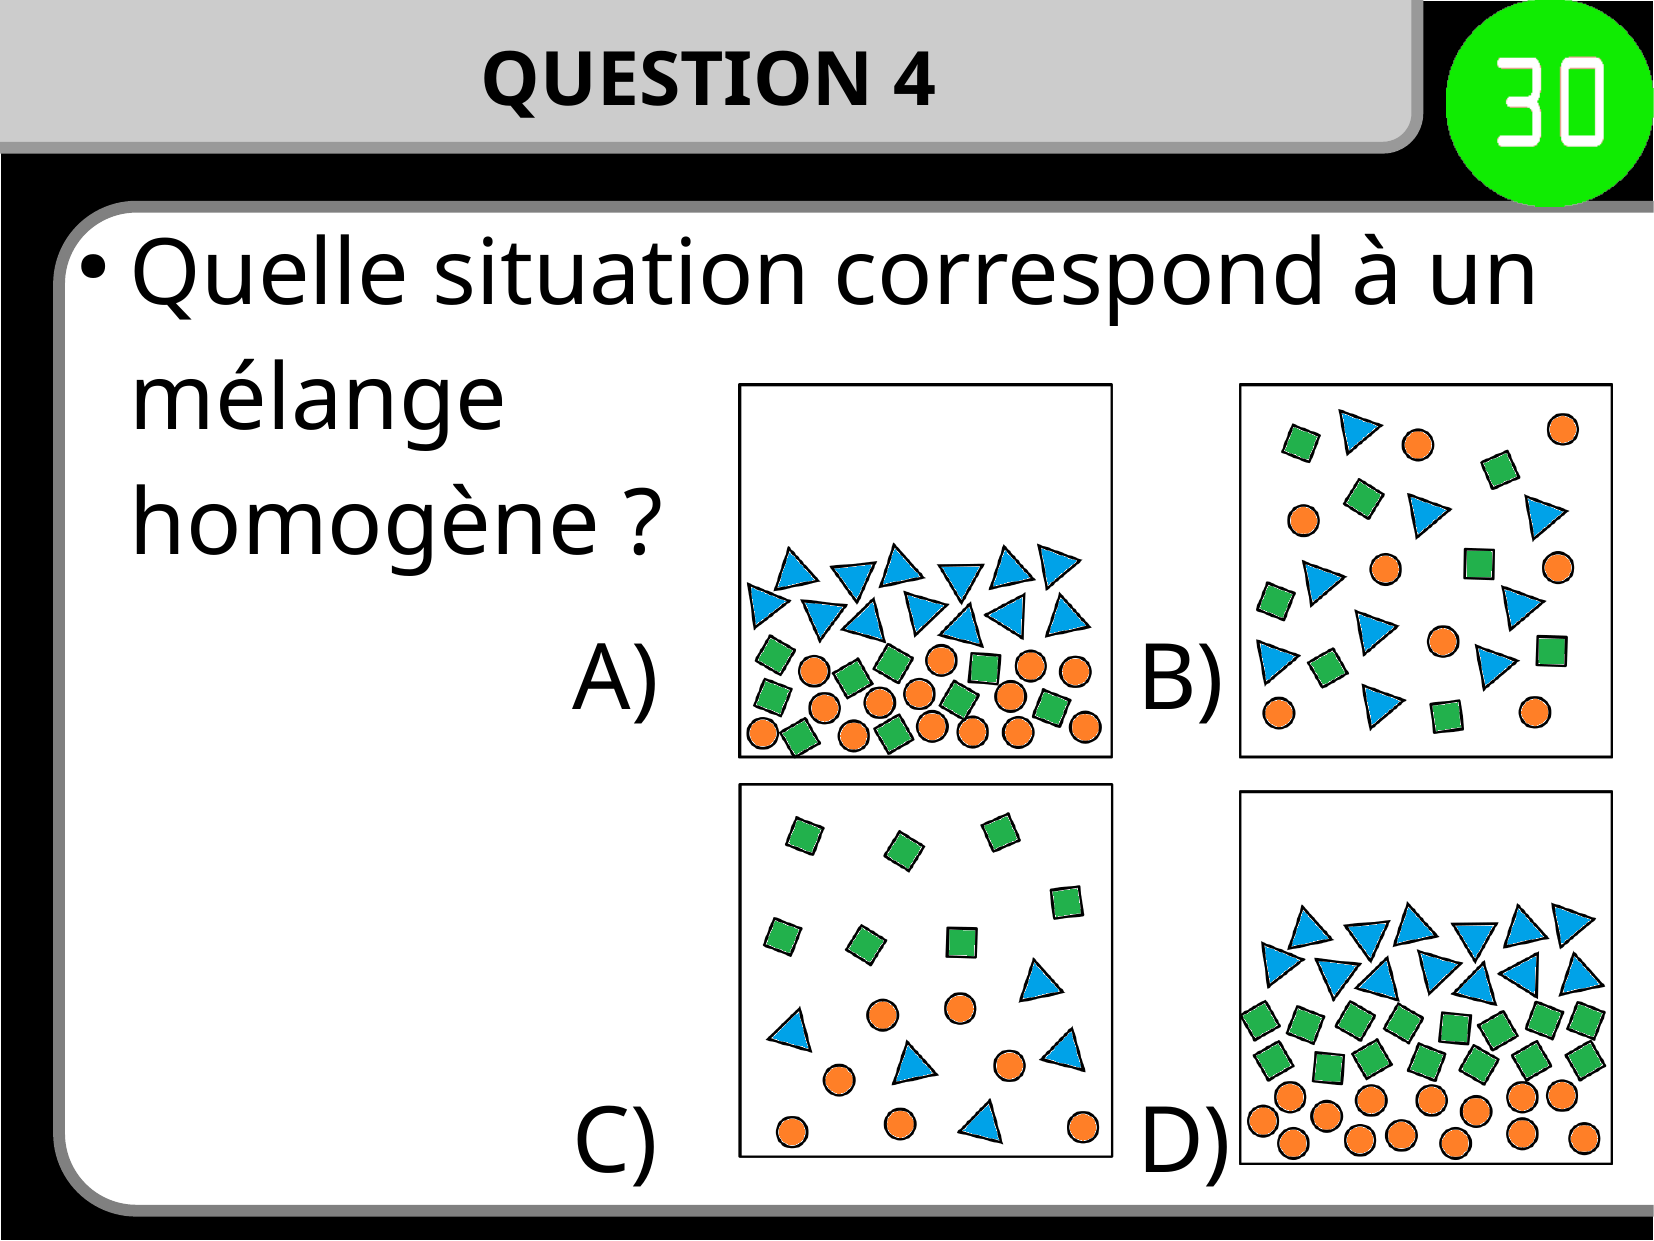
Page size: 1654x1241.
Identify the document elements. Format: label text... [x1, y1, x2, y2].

picture [738, 383, 1613, 1165]
list Quelle situation correspond à un mélange homogène ? A) B) C) D) [59, 206, 1601, 1073]
picture [1154, 1114, 1190, 1165]
title QUESTION 4 [29, 5, 1388, 148]
picture [1446, 0, 1654, 207]
